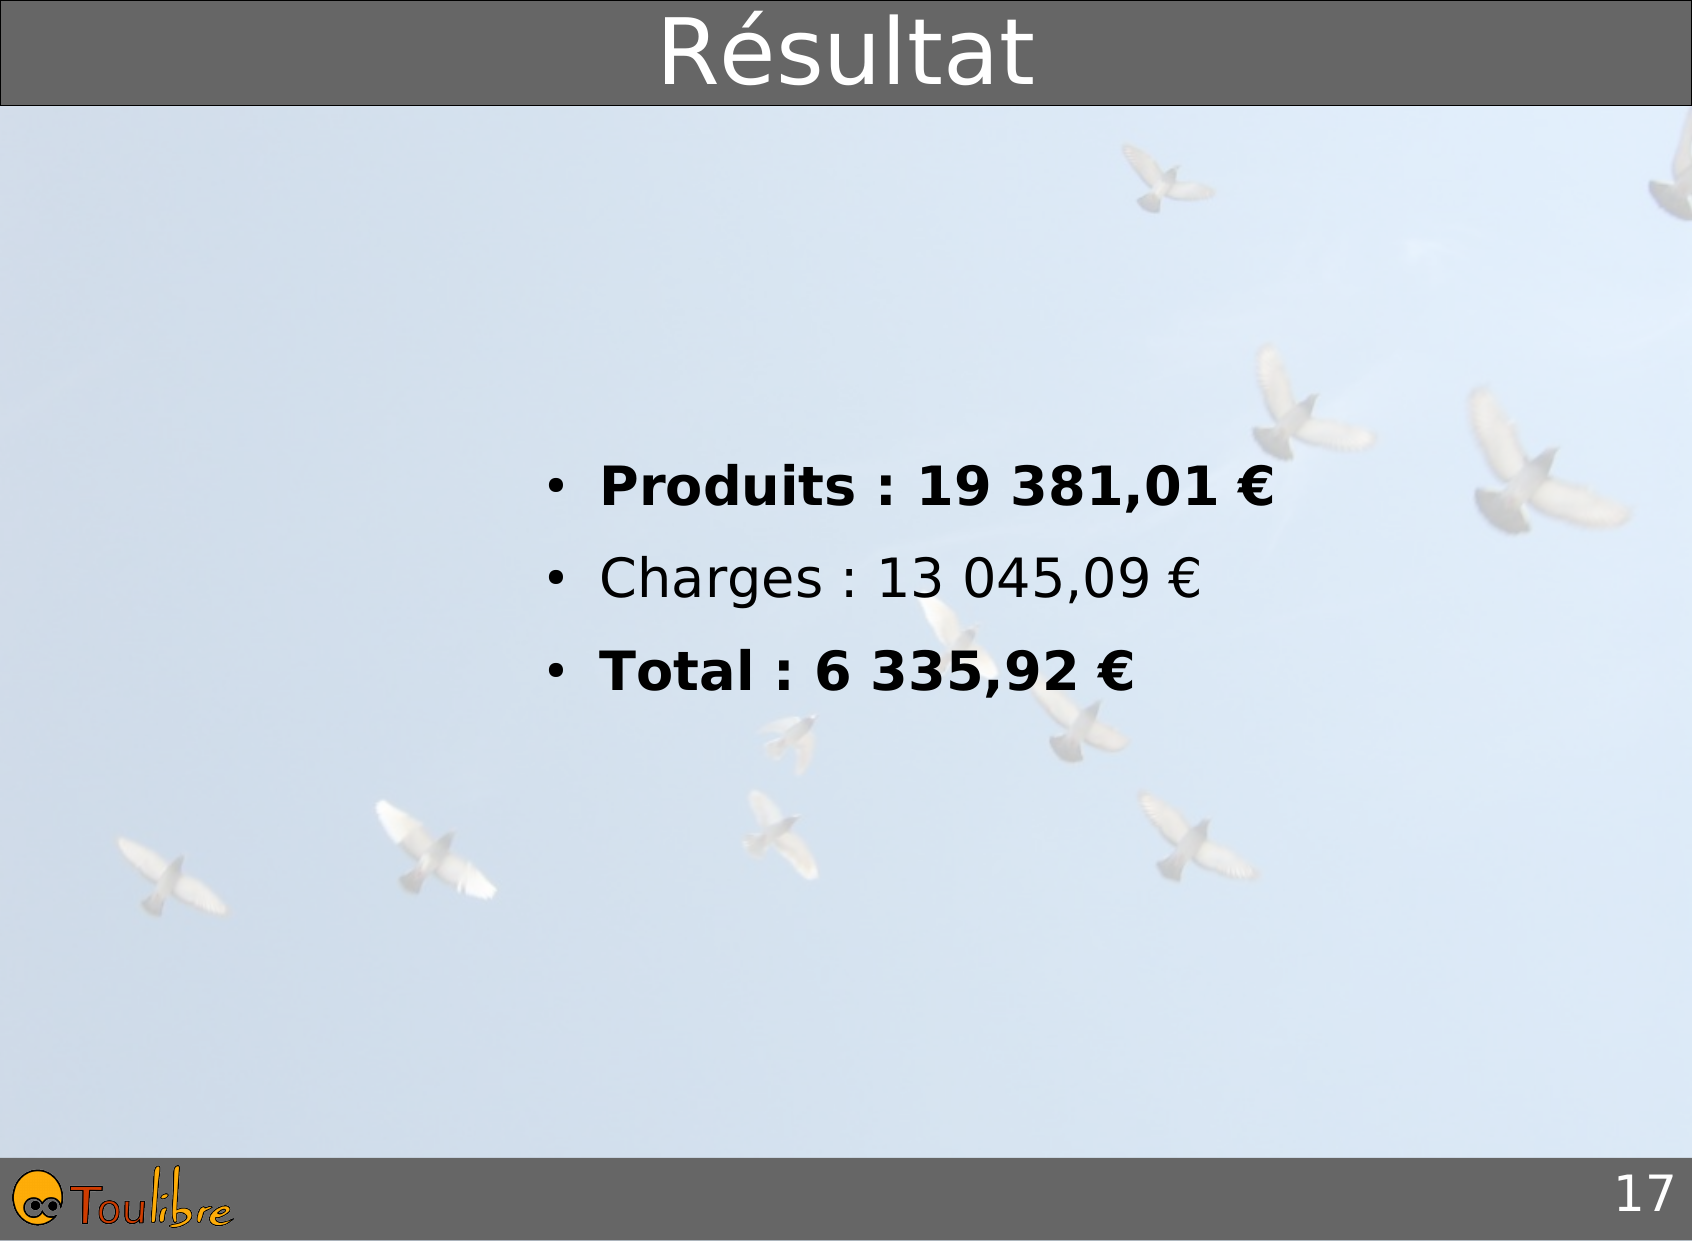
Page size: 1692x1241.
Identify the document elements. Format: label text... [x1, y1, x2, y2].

picture [12, 1165, 234, 1228]
list Produits : 19 381,01 € Charges : 13 045,09 € Total : 6 335,92 € [509, 454, 1297, 759]
title Résultat [0, 0, 1692, 107]
